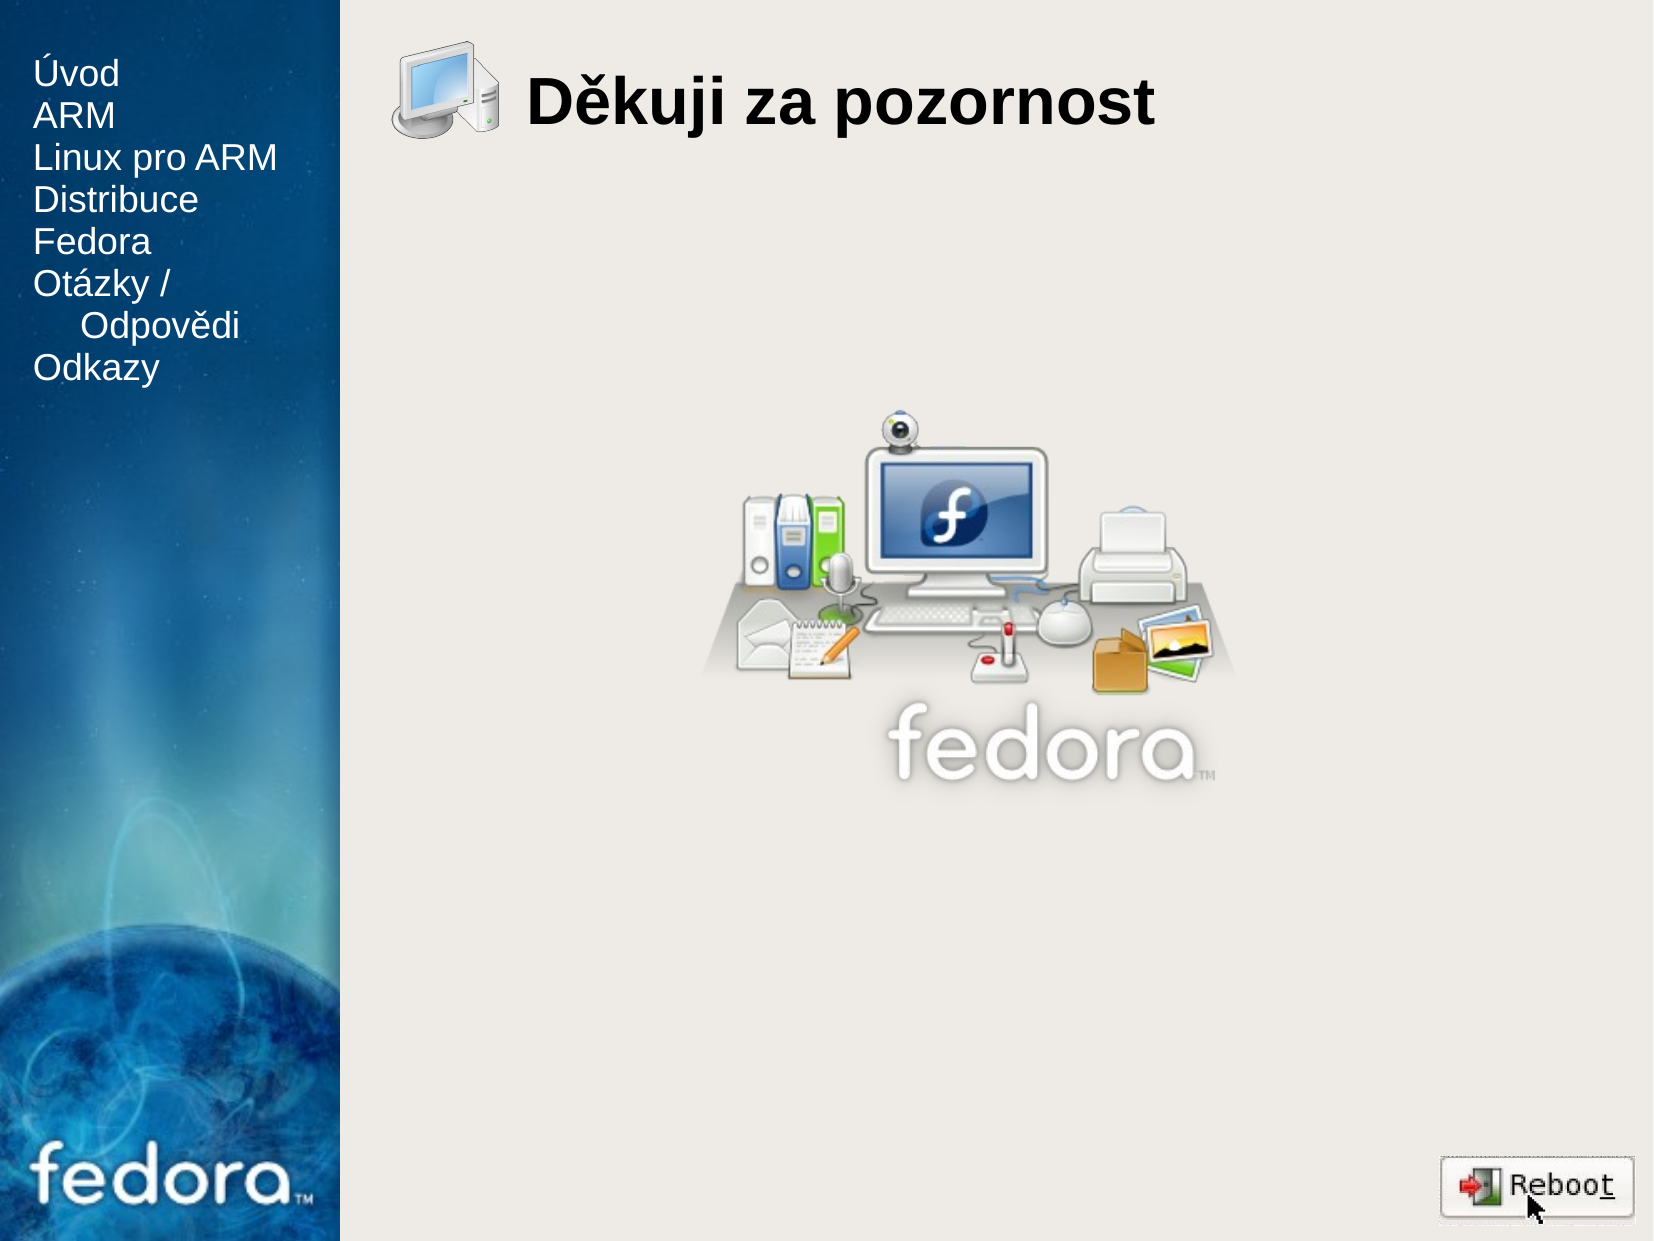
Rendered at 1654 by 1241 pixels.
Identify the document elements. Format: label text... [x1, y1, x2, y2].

picture [0, 0, 1654, 1241]
text_box Úvod ARM Linux pro ARM Distribuce Fedora Otázky / Odpovědi Odkazy [18, 45, 327, 397]
text_box Děkuji za pozornost [511, 56, 1528, 147]
